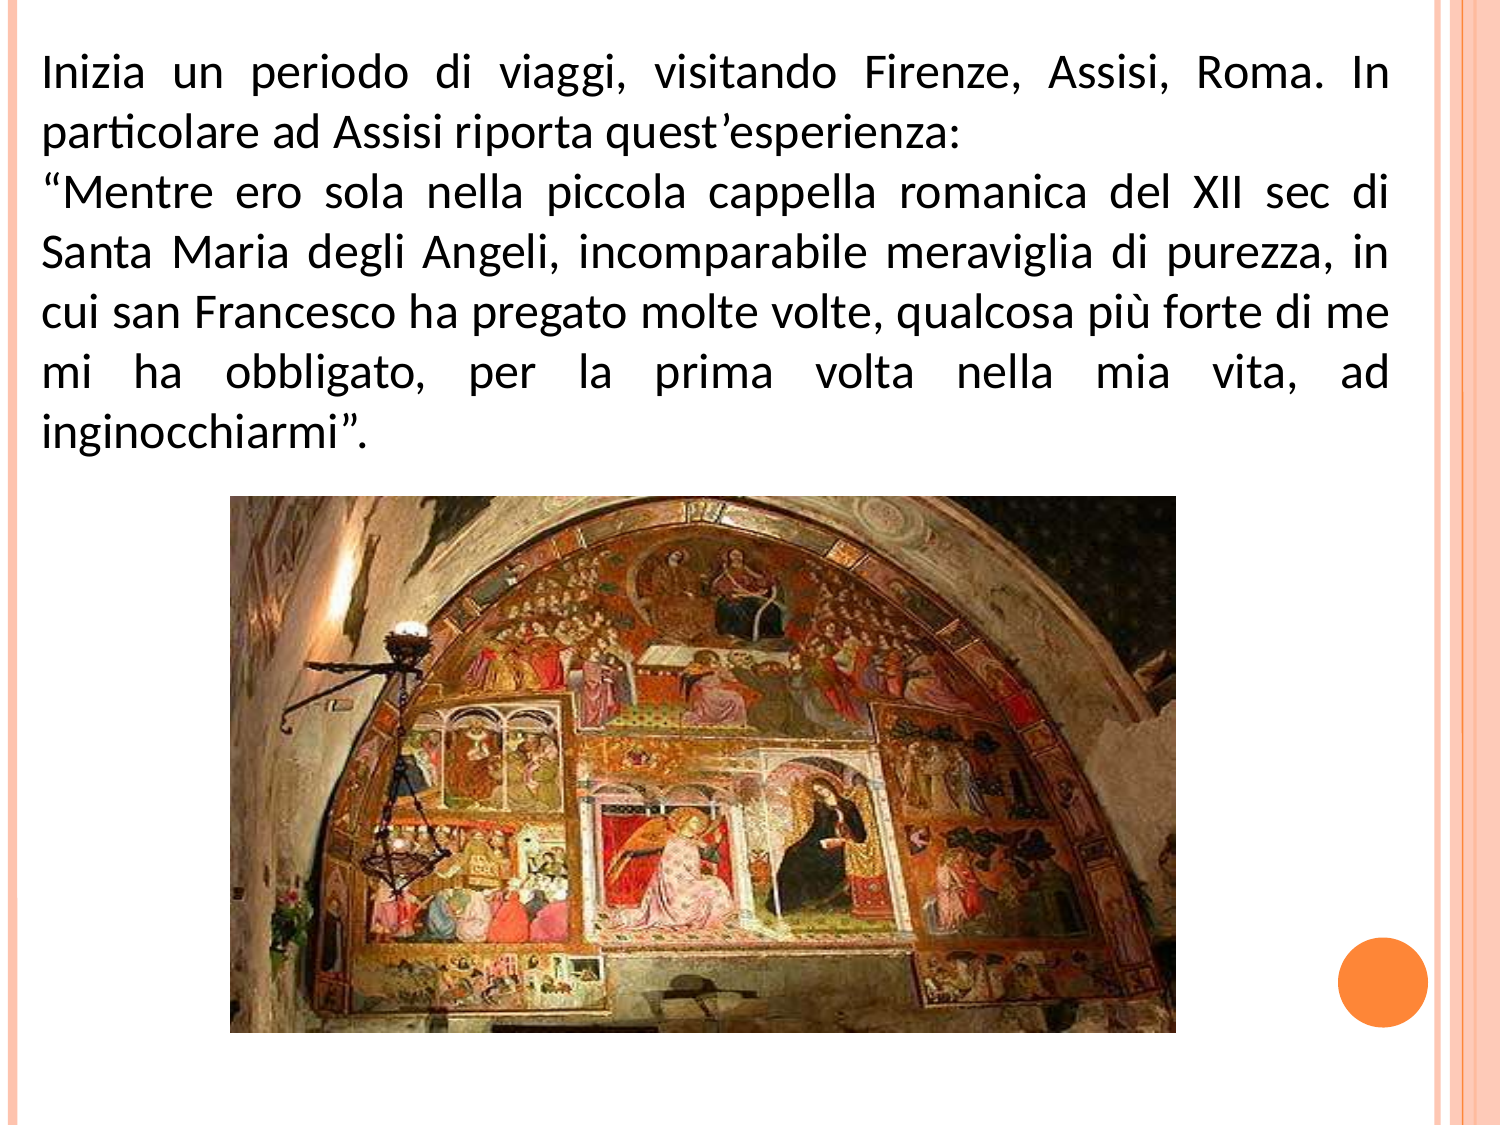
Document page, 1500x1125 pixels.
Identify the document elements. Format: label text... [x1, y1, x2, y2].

text_box Inizia un periodo di viaggi, visitando Firenze, Assisi, Roma. In particolare ad Assisi riporta quest’esperienza: “Mentre ero sola nella piccola cappella romanica del XII sec di Santa Maria degli Angeli, incomparabile meraviglia di purezza, in cui san Francesco ha pregato molte volte, qualcosa più forte di me mi ha obbligato, per la prima volta nella mia vita, ad inginocchiarmi”. [25, 30, 1420, 471]
picture [230, 496, 1176, 1033]
